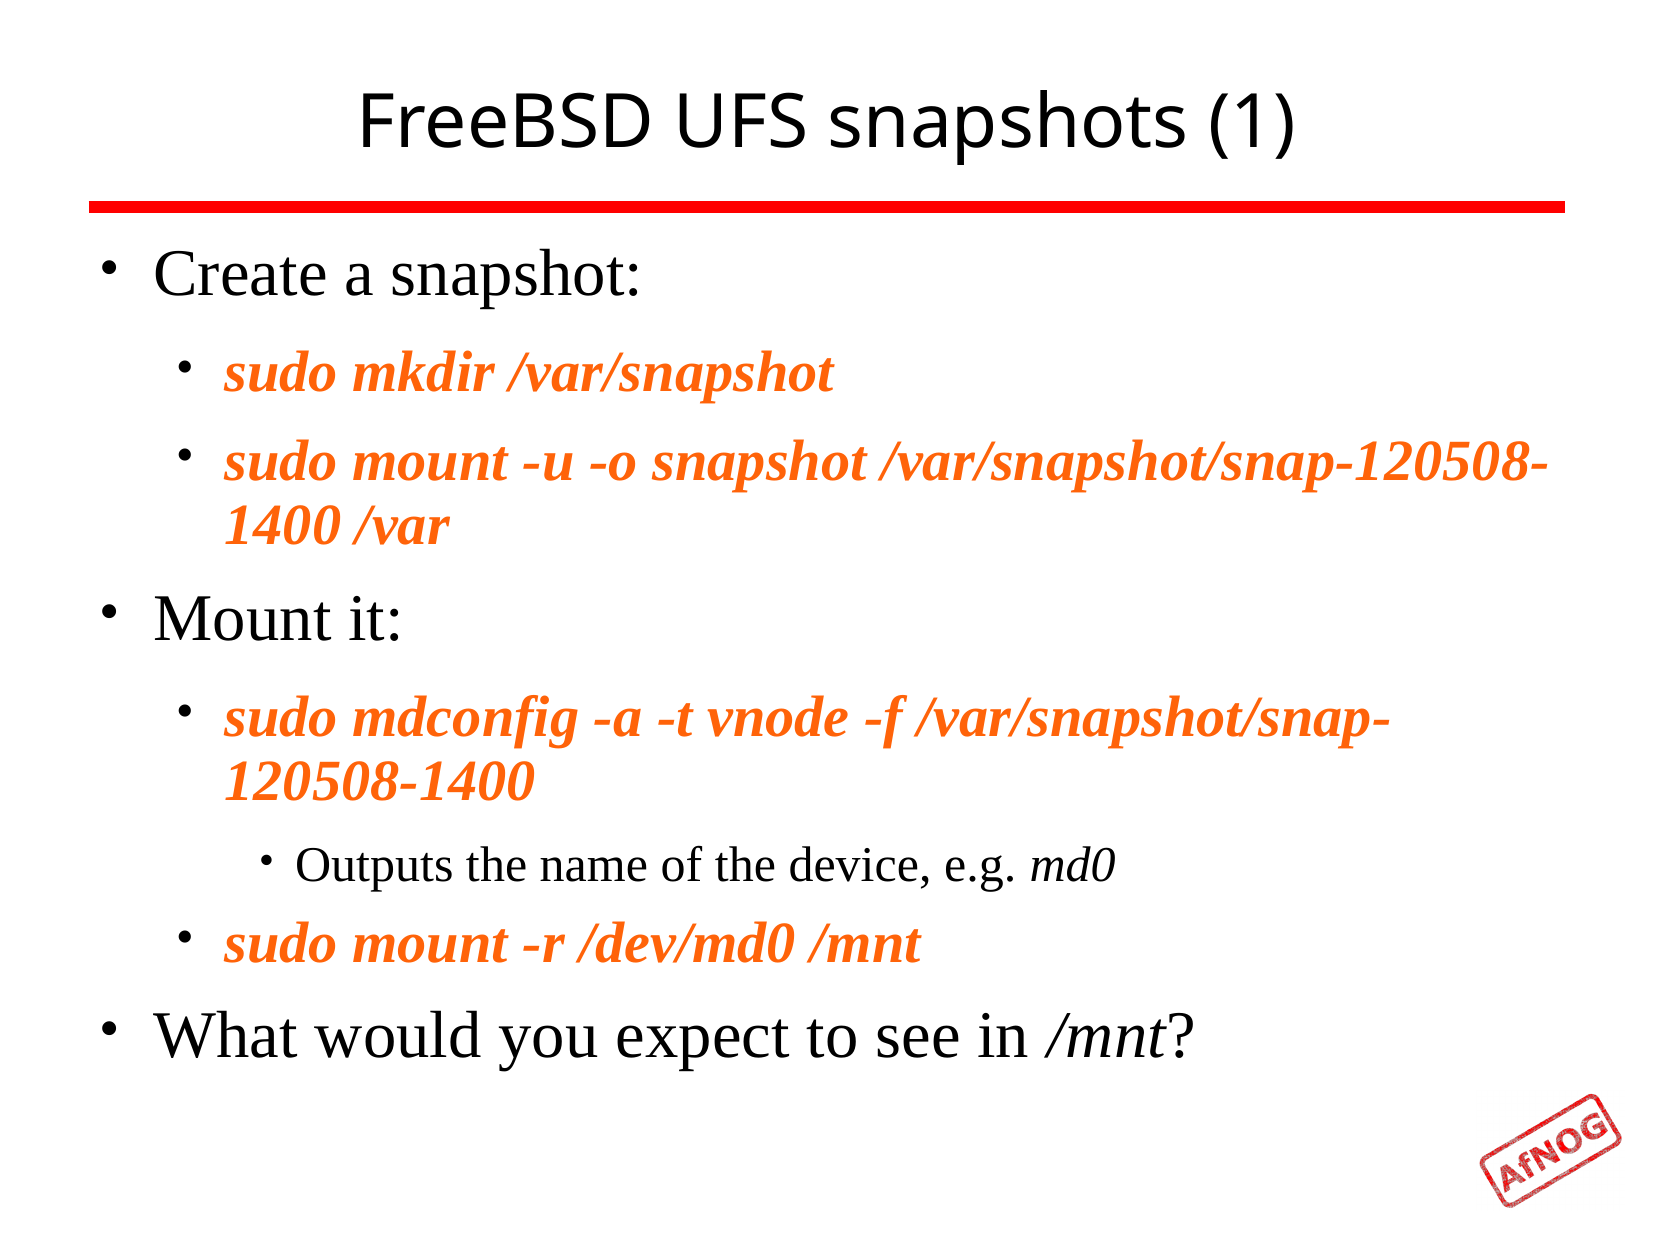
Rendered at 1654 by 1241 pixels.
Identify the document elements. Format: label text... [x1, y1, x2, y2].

picture [1476, 1090, 1625, 1211]
list Create a snapshot: sudo mkdir /var/snapshot sudo mount -u -o snapshot /var/snapshot/snap-120508-1400 /var Mount it: sudo mdconfig -a -t vnode -f /var/snapshot/snap-120508-1400 Outputs the name of the device, e.g. md0 sudo mount -r /dev/md0 /mnt What would you expect to see in /mnt? [82, 236, 1571, 1123]
title FreeBSD UFS snapshots (1) [88, 29, 1565, 207]
